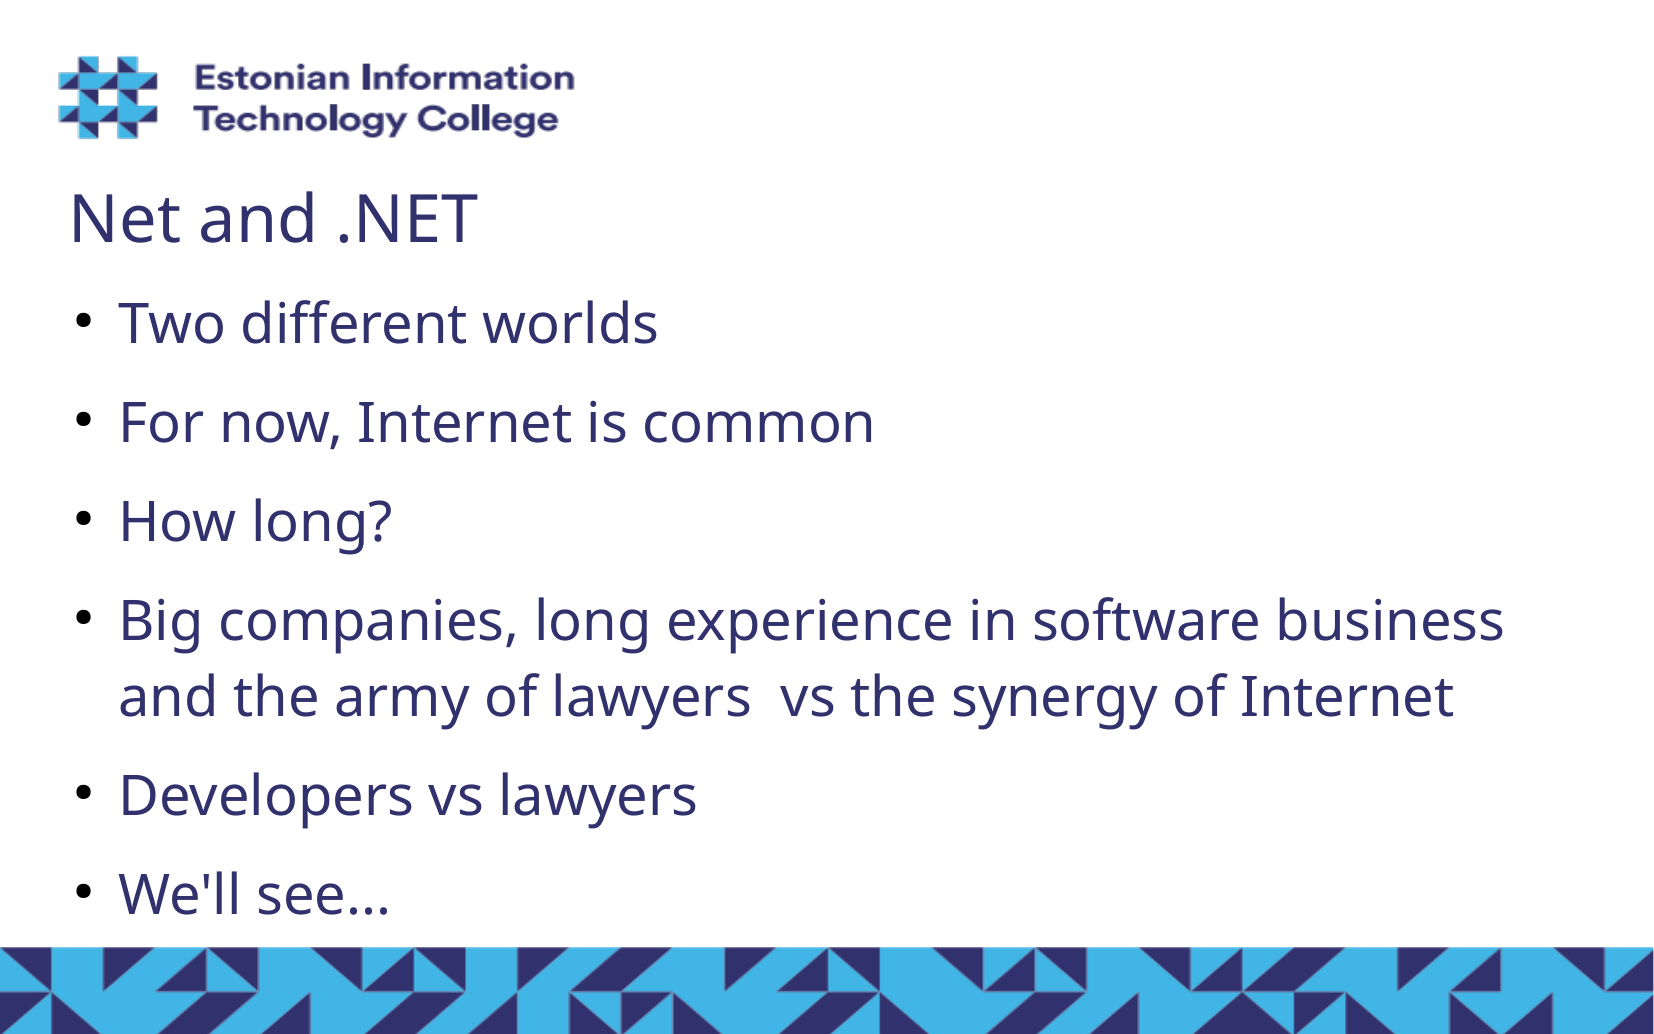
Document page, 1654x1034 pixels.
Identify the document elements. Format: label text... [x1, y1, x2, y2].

title Net and .NET [68, 147, 1536, 283]
list Two different worlds For now, Internet is common How long? Big companies, long experience in software business and the army of lawyers vs the synergy of Internet Developers vs lawyers We'll see... [59, 283, 1595, 936]
